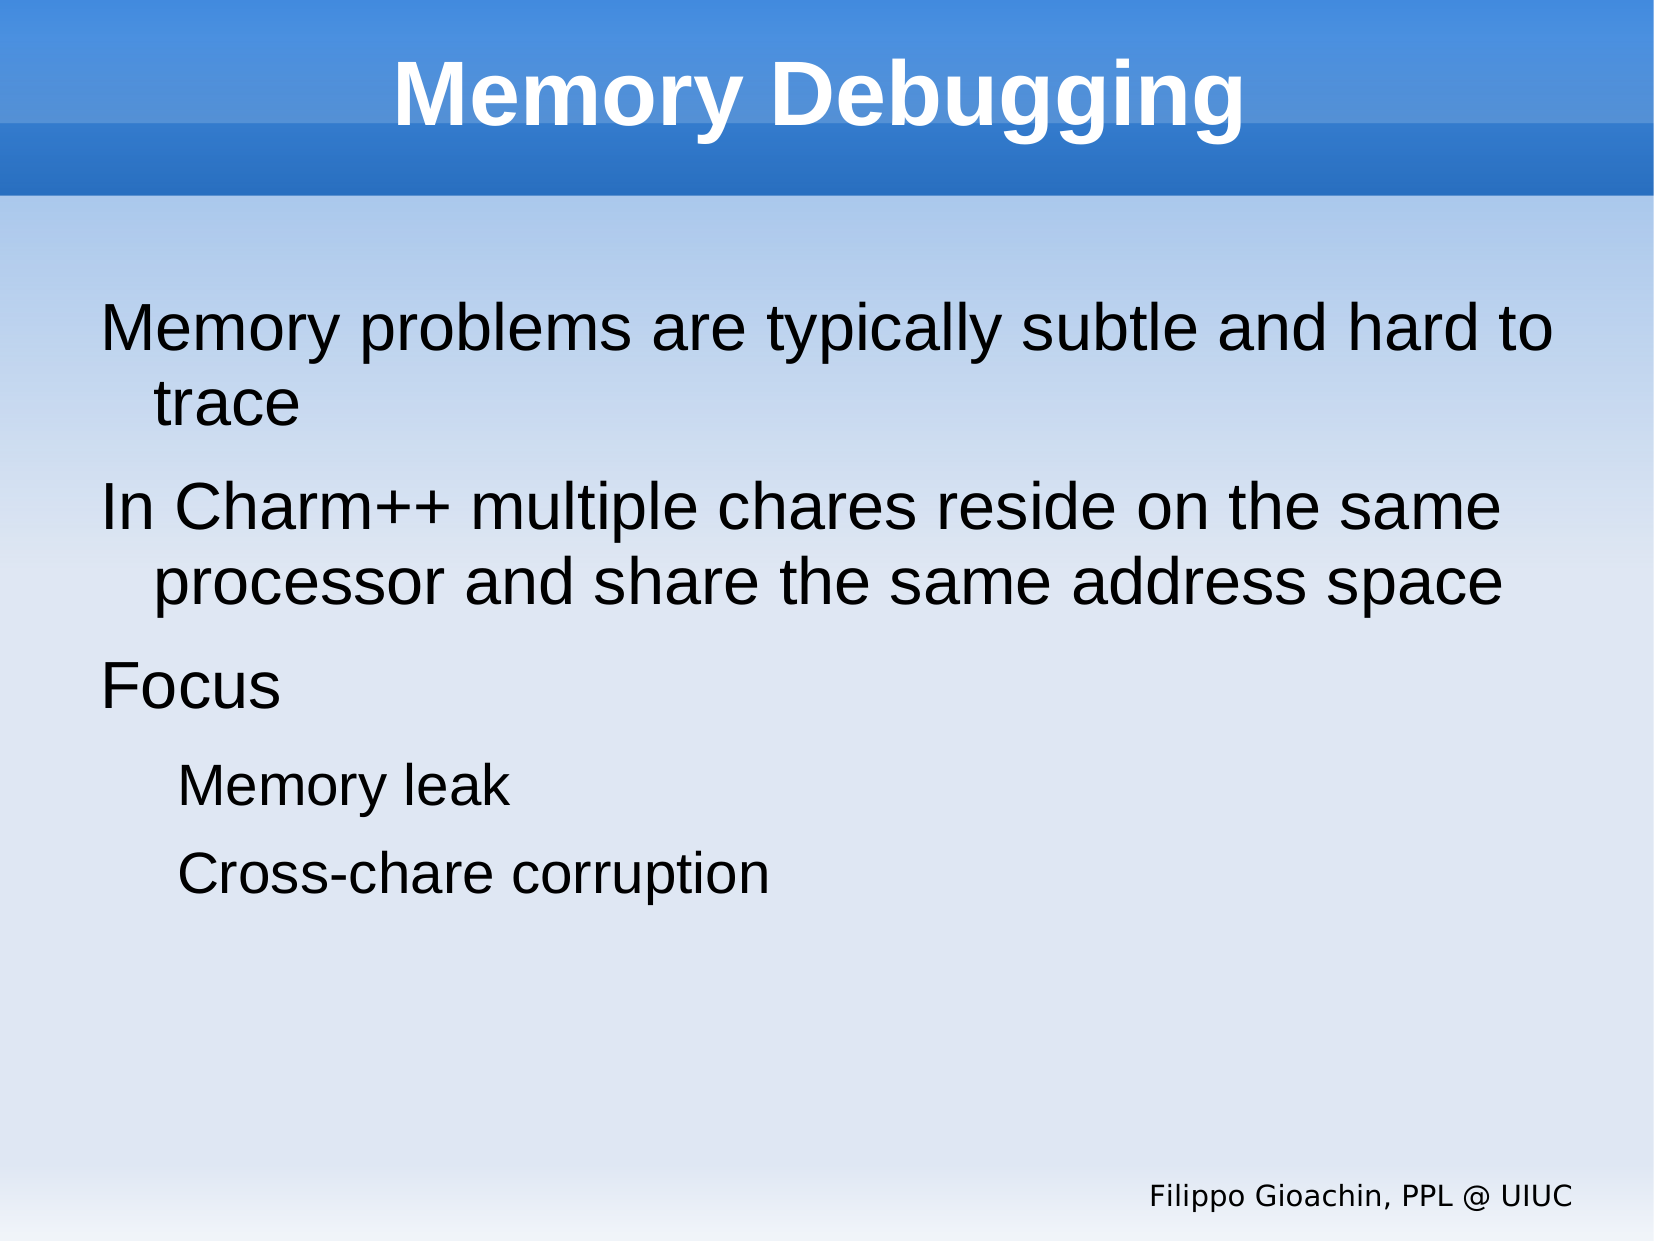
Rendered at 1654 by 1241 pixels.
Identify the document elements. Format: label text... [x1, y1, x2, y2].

title Memory Debugging [76, 0, 1565, 208]
picture [0, 0, 1654, 1241]
list Memory problems are typically subtle and hard to trace In Charm++ multiple chares reside on the same processor and share the same address space Focus Memory leak Cross-chare corruption [82, 290, 1571, 1094]
